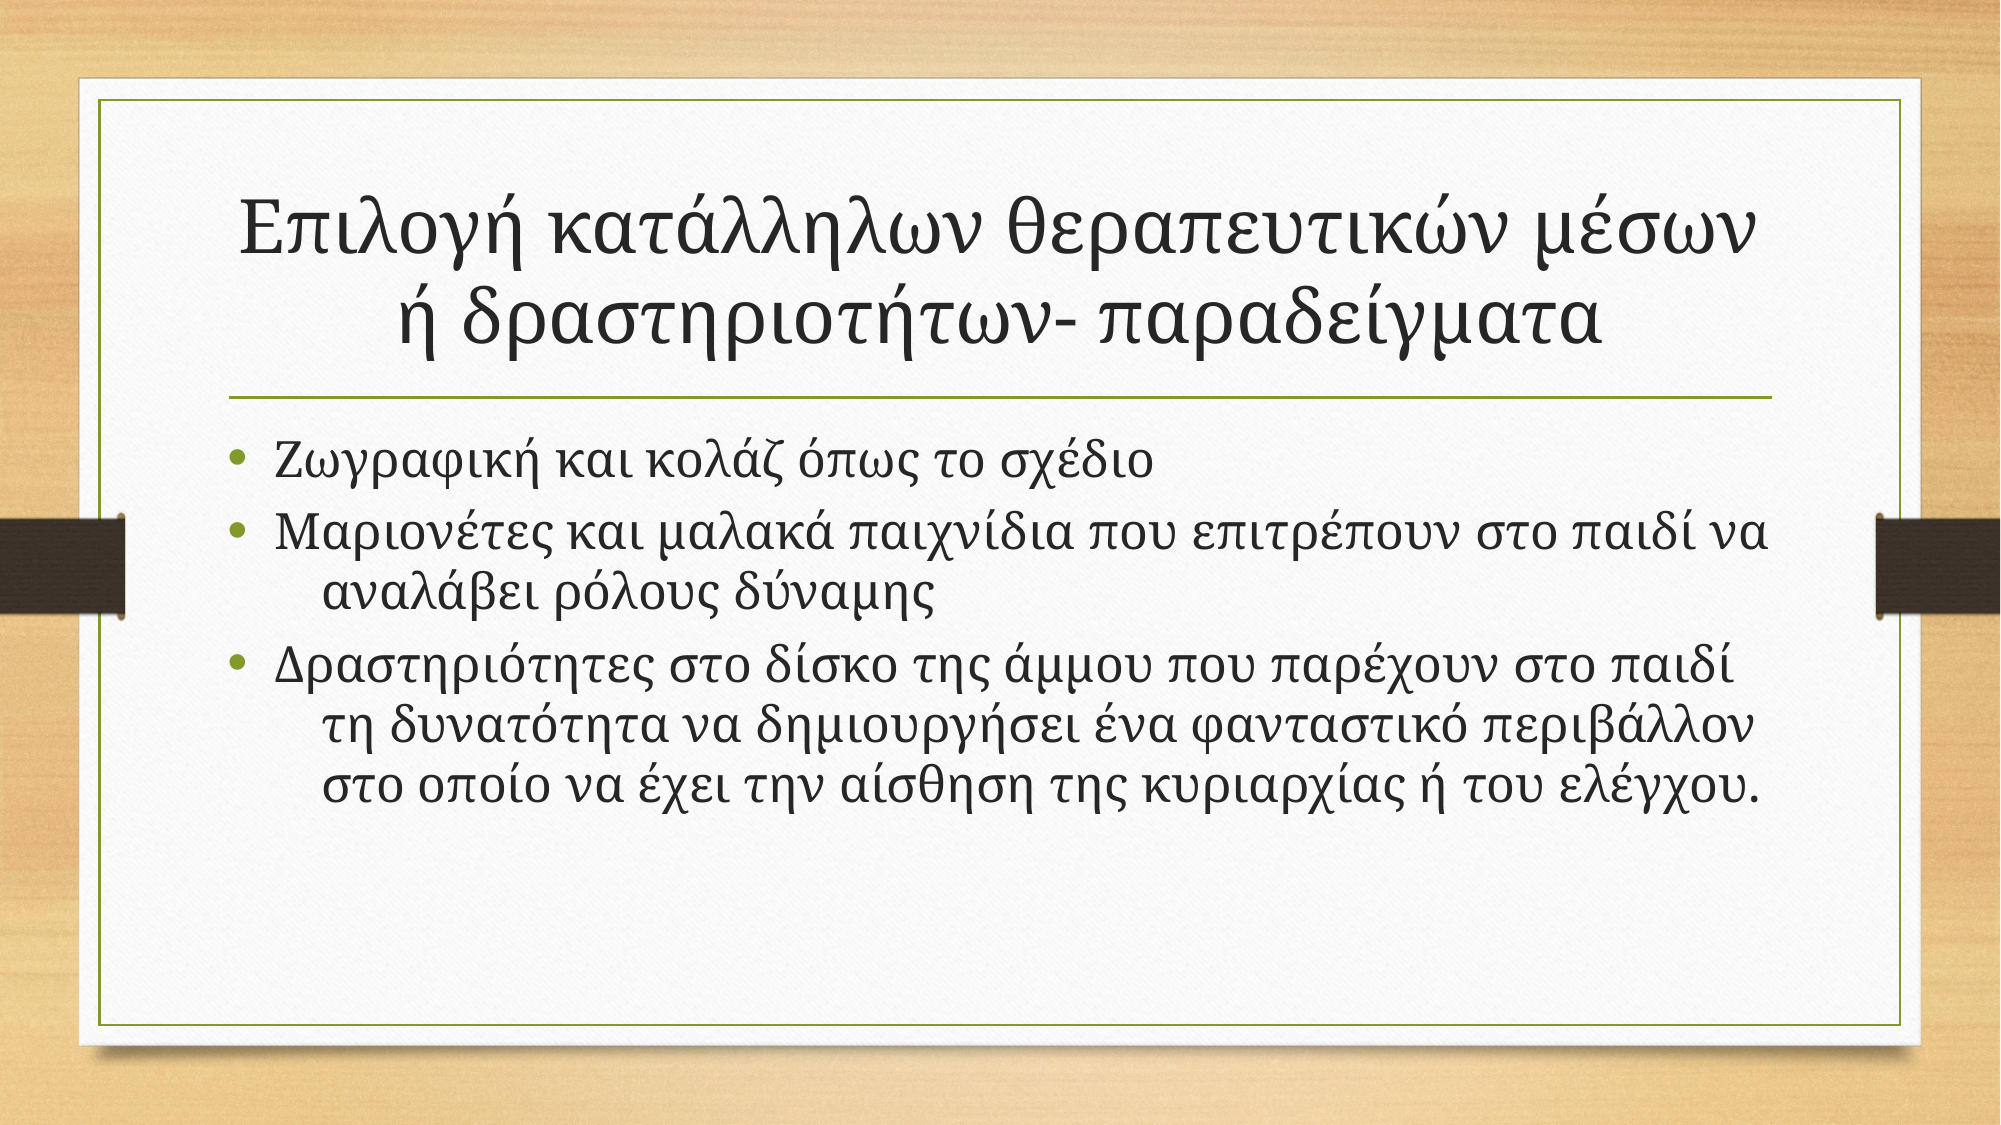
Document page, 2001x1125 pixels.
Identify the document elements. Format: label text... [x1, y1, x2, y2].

title Επιλογή κατάλληλων θεραπευτικών μέσων ή δραστηριοτήτων- παραδείγματα [212, 161, 1788, 376]
list Ζωγραφική και κολάζ όπως το σχέδιο Μαριονέτες και μαλακά παιχνίδια που επιτρέπουν στο παιδί να αναλάβει ρόλους δύναμης Δραστηριότητες στο δίσκο της άμμου που παρέχουν στο παιδί τη δυνατότητα να δημιουργήσει ένα φανταστικό περιβάλλον στο οποίο να έχει την αίσθηση της κυριαρχίας ή του ελέγχου. [212, 419, 1788, 964]
